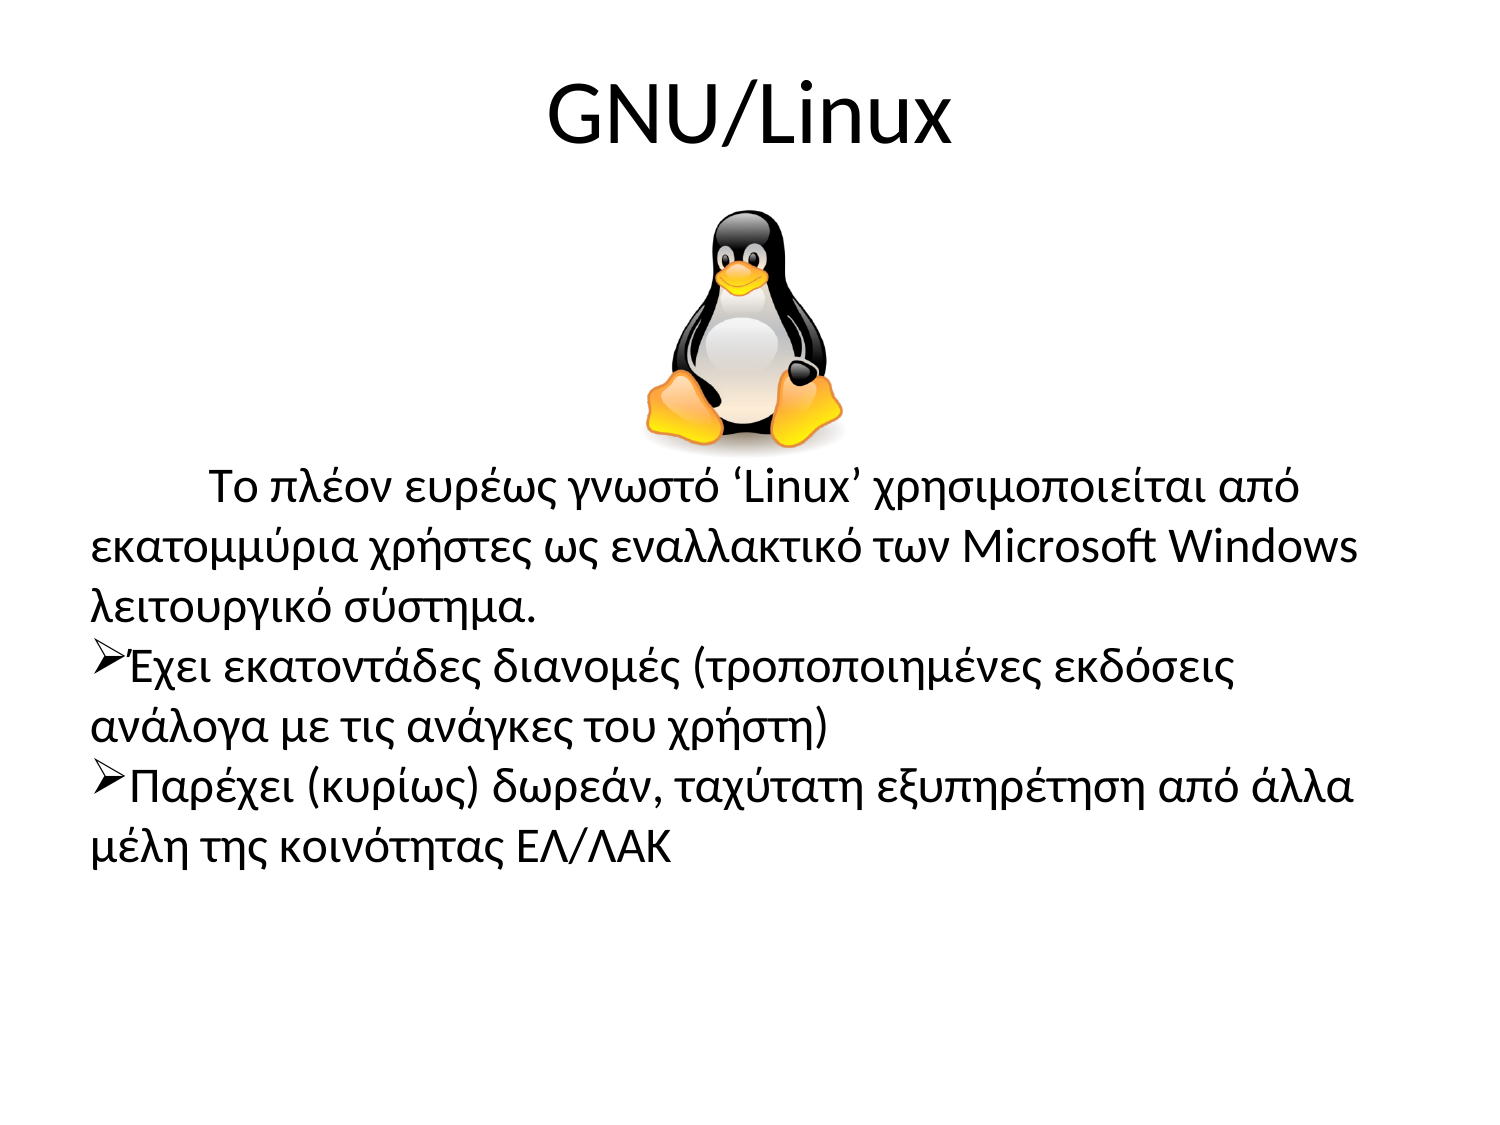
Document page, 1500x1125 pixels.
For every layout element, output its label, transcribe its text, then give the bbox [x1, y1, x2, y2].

text_box To πλέον ευρέως γνωστό ‘Linux’ χρησιμοποιείται από εκατομμύρια χρήστες ως εναλλακτικό των Microsoft Windows λειτουργικό σύστημα. Έχει εκατοντάδες διανομές (τροποποιημένες εκδόσεις ανάλογα με τις ανάγκες του χρήστη) Παρέχει (κυρίως) δωρεάν, ταχύτατη εξυπηρέτηση από άλλα μέλη της κοινότητας ΕΛ/ΛΑΚ [75, 445, 1426, 1005]
picture [630, 199, 856, 469]
text_box GNU/Linux [75, 45, 1426, 233]
